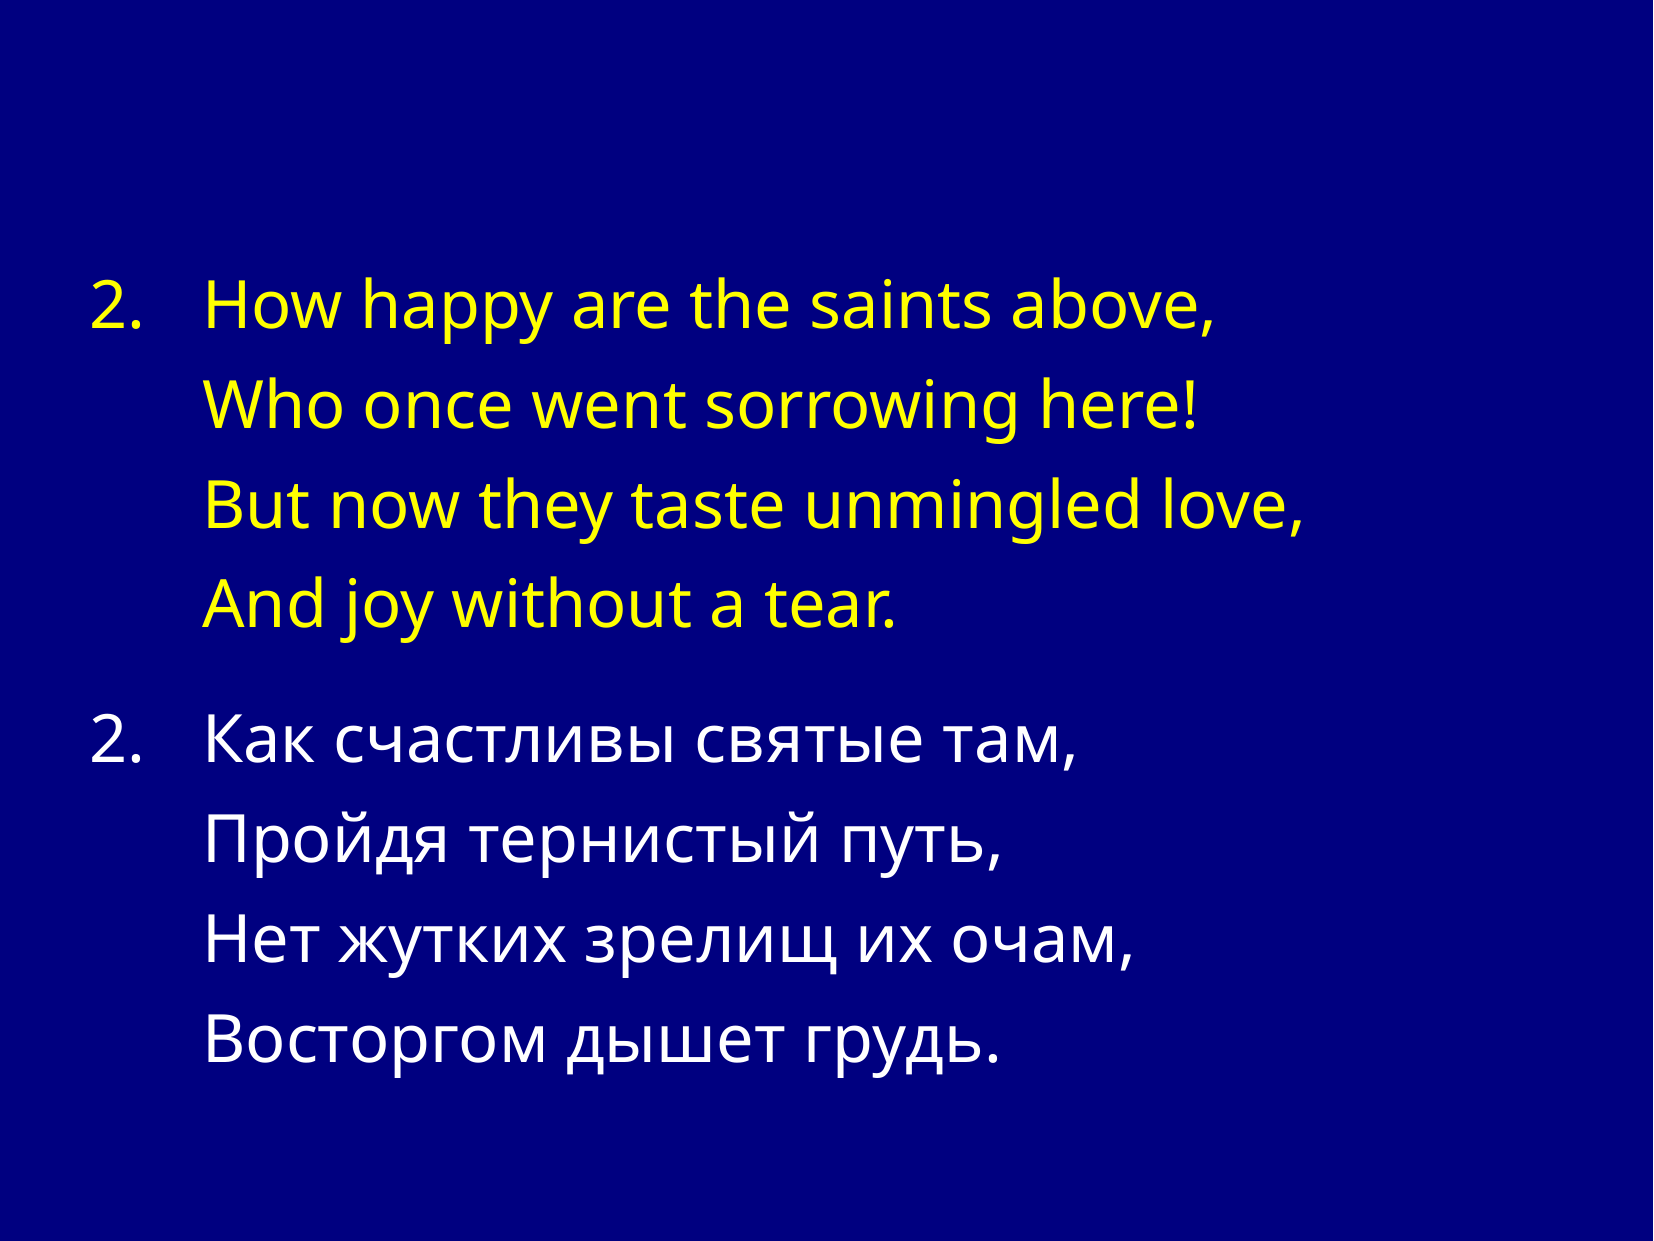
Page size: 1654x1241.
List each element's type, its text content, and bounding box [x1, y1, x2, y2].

text_box 2. Как счастливы святые там, Пройдя тернистый путь, Нет жутких зрелищ их очам, Восторгом дышет грудь. [75, 675, 1576, 1163]
text_box 2. How happy are the saints above, Who once went sorrowing here! But now they taste unmingled love, And joy without a tear. [75, 150, 1576, 638]
